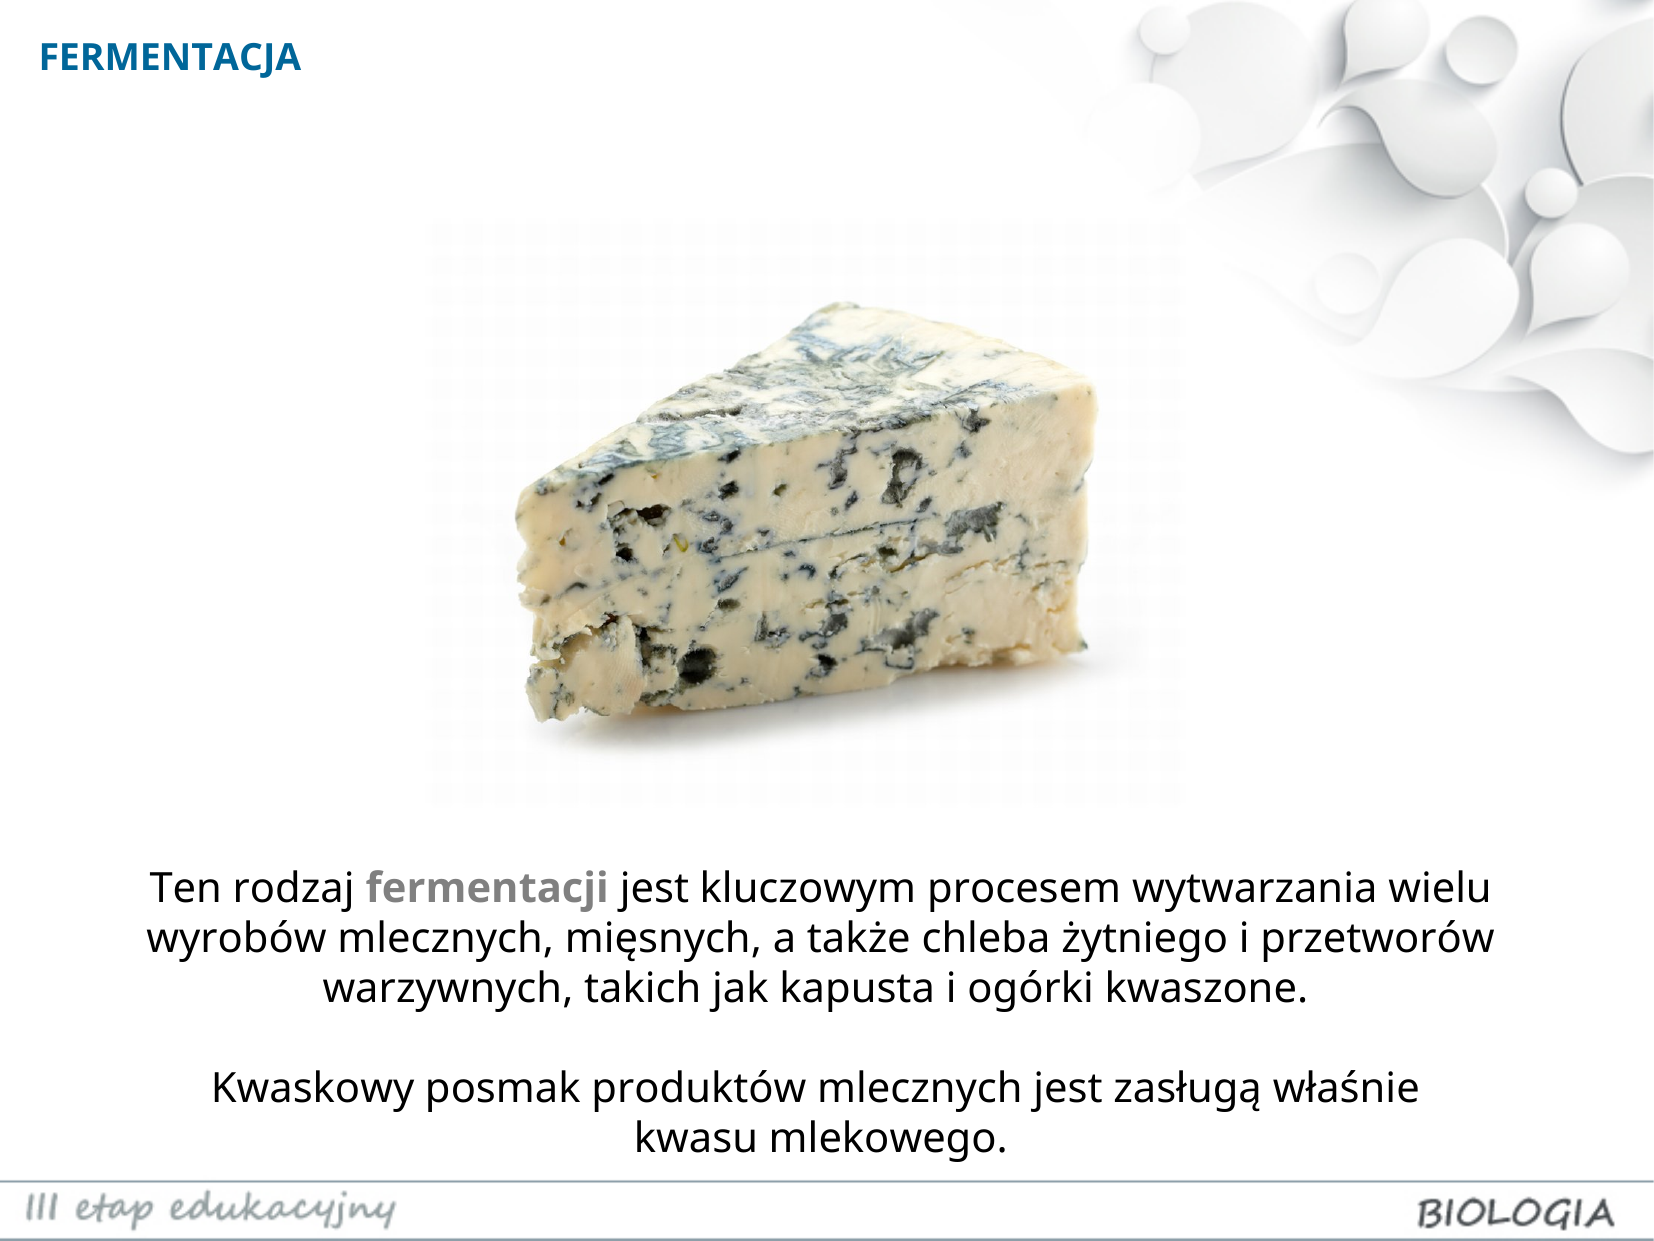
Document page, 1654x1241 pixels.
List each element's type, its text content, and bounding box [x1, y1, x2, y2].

text_box FERMENTACJA [23, 29, 1276, 87]
picture [0, 0, 1654, 1241]
text_box Ten rodzaj fermentacji jest kluczowym procesem wytwarzania wielu wyrobów mlecznych, mięsnych, a także chleba żytniego i przetworów warzywnych, takich jak kapusta i ogórki kwaszone. Kwaskowy posmak produktów mlecznych jest zasługą właśnie kwasu mlekowego. [82, 702, 1560, 1022]
